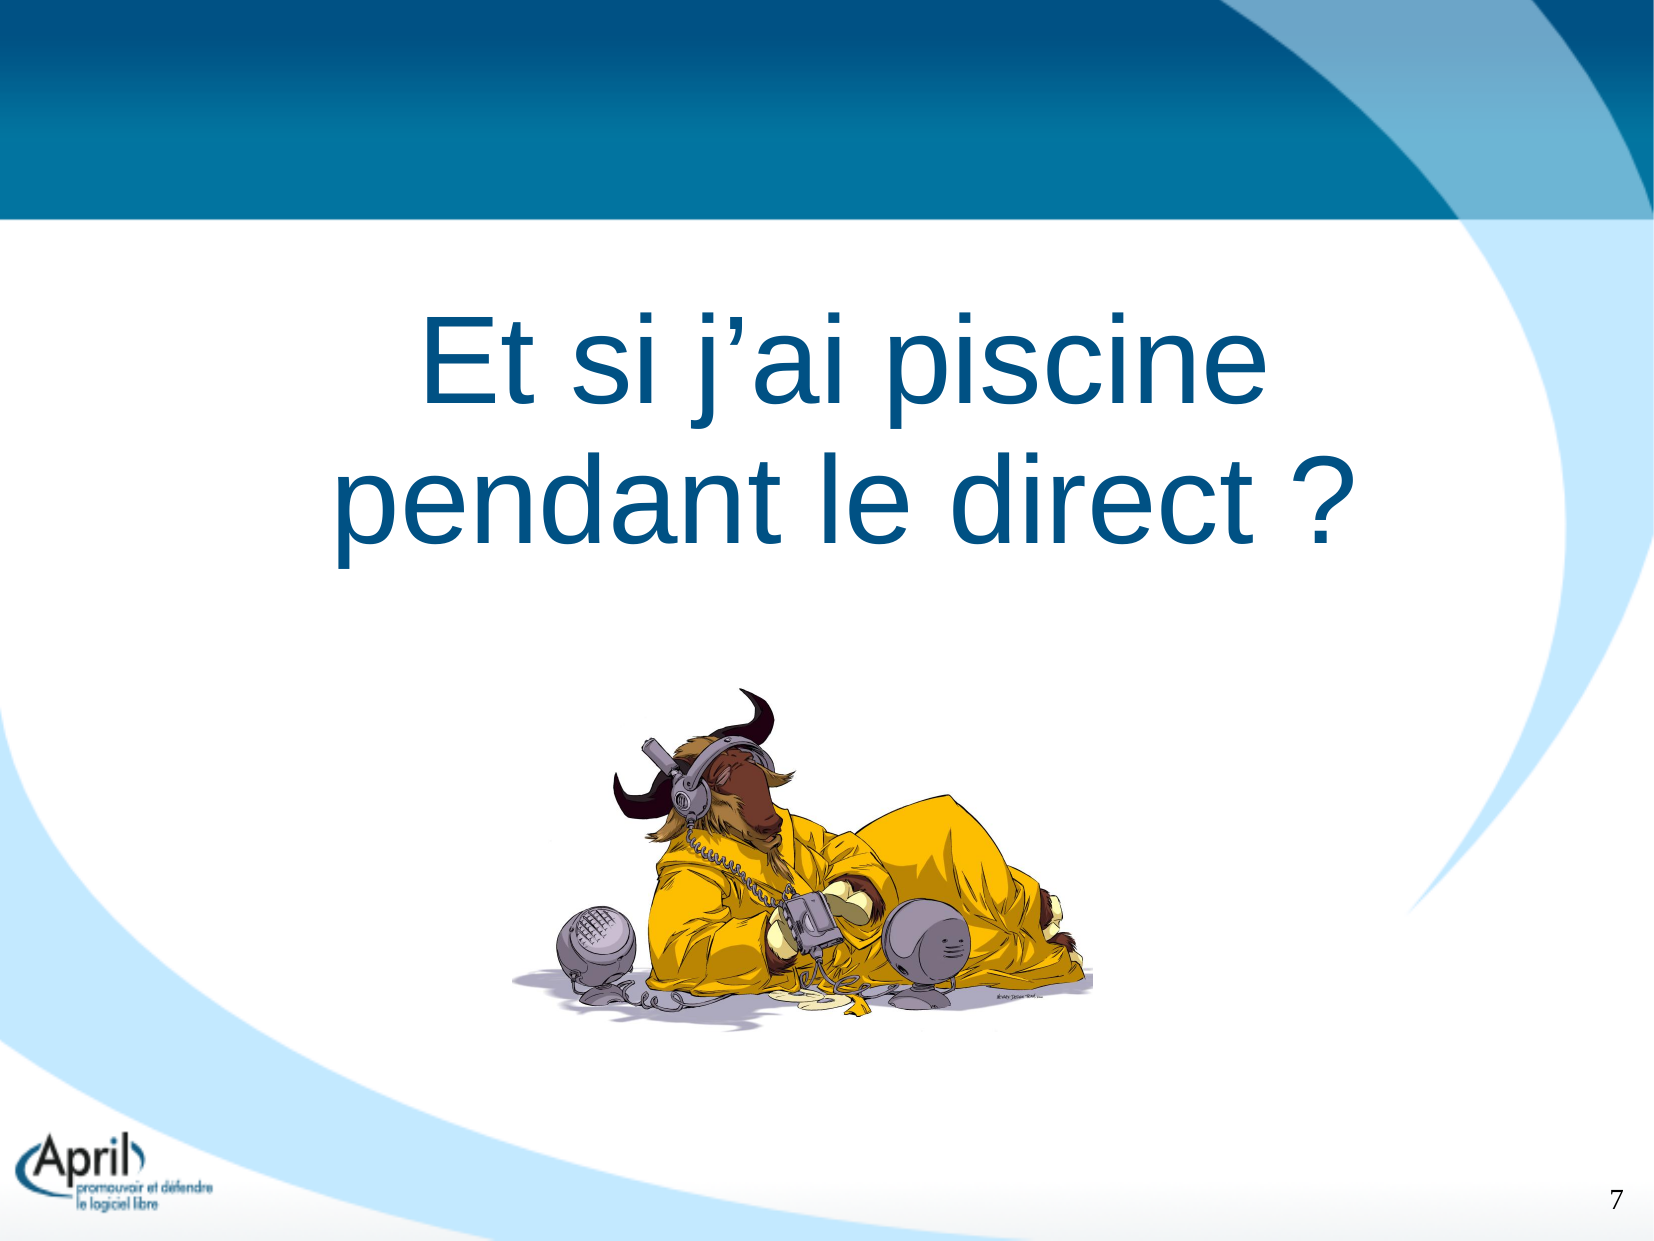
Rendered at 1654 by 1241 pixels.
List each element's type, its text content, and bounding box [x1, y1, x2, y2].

picture [0, 0, 1654, 1241]
list Et si j’ai piscine pendant le direct ? [82, 290, 1571, 1109]
